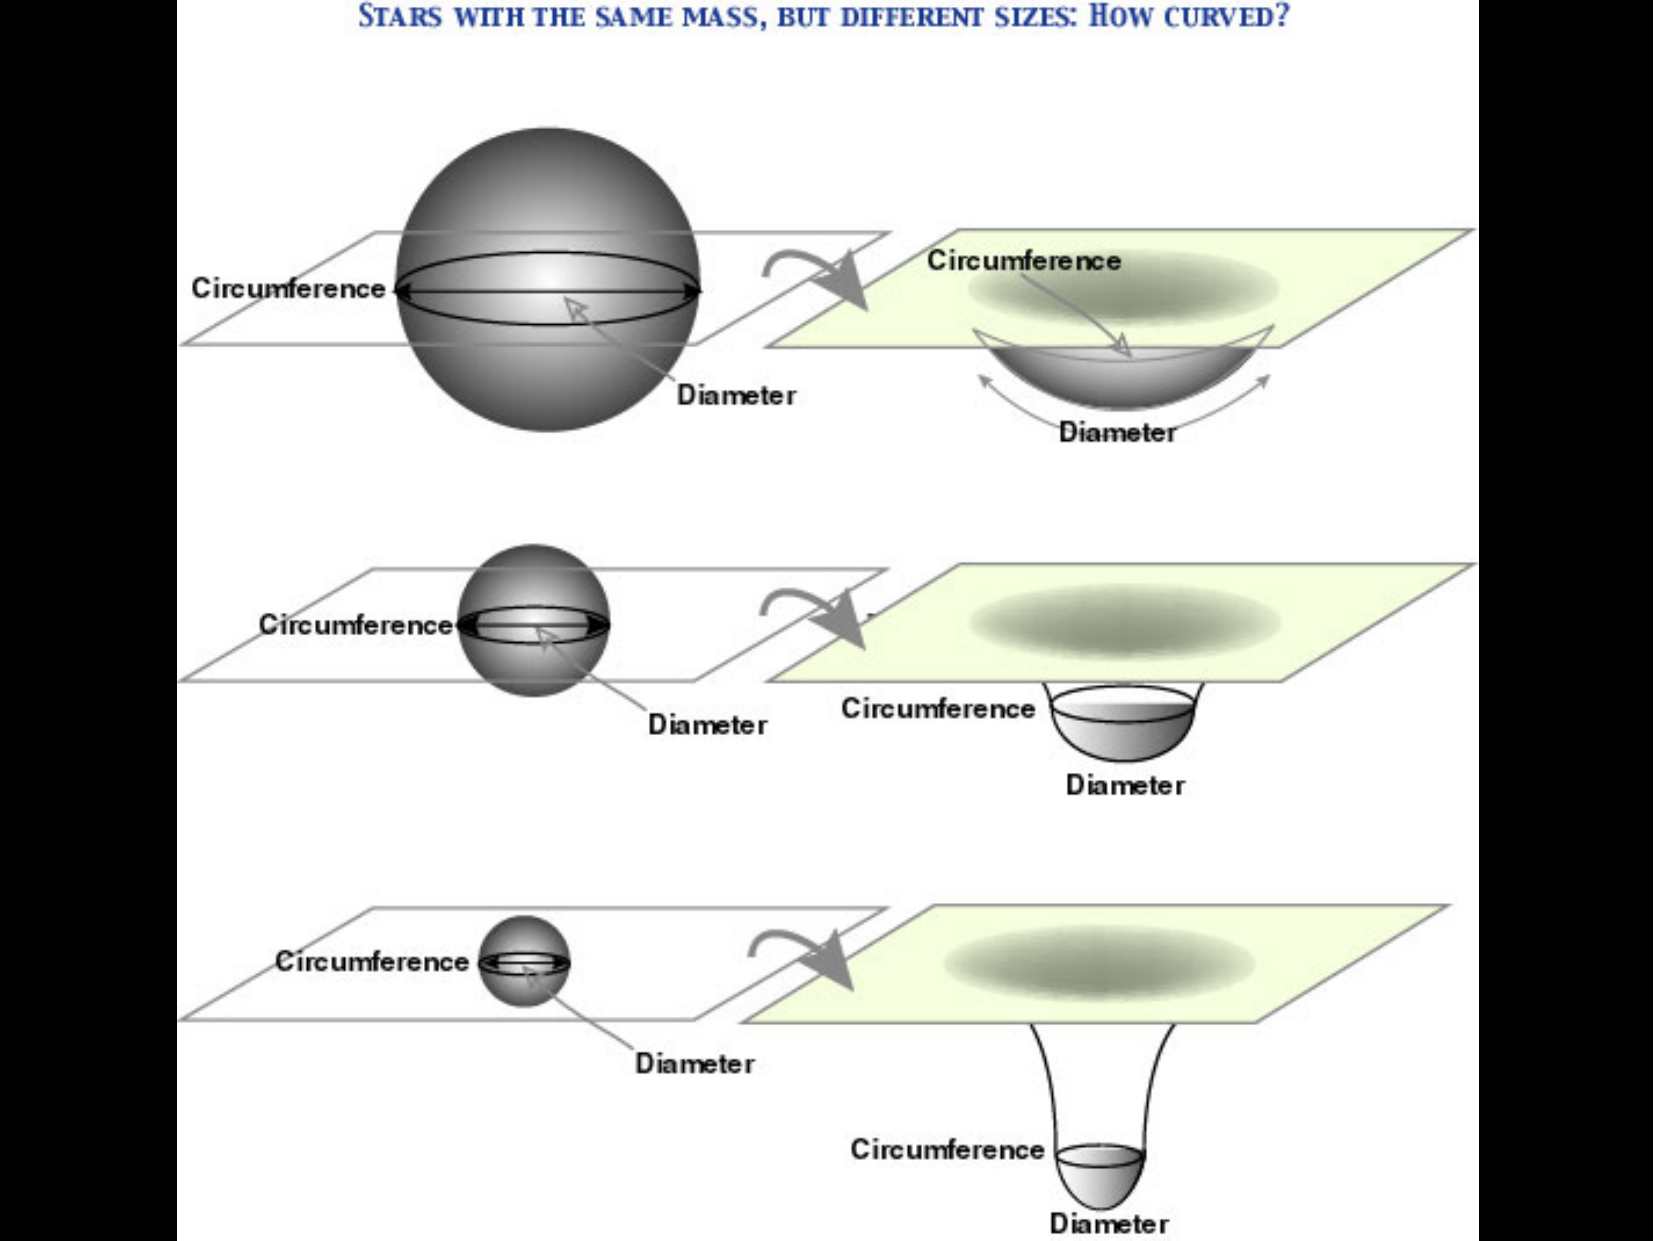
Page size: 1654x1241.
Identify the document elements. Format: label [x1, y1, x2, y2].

picture [177, 0, 1479, 1241]
